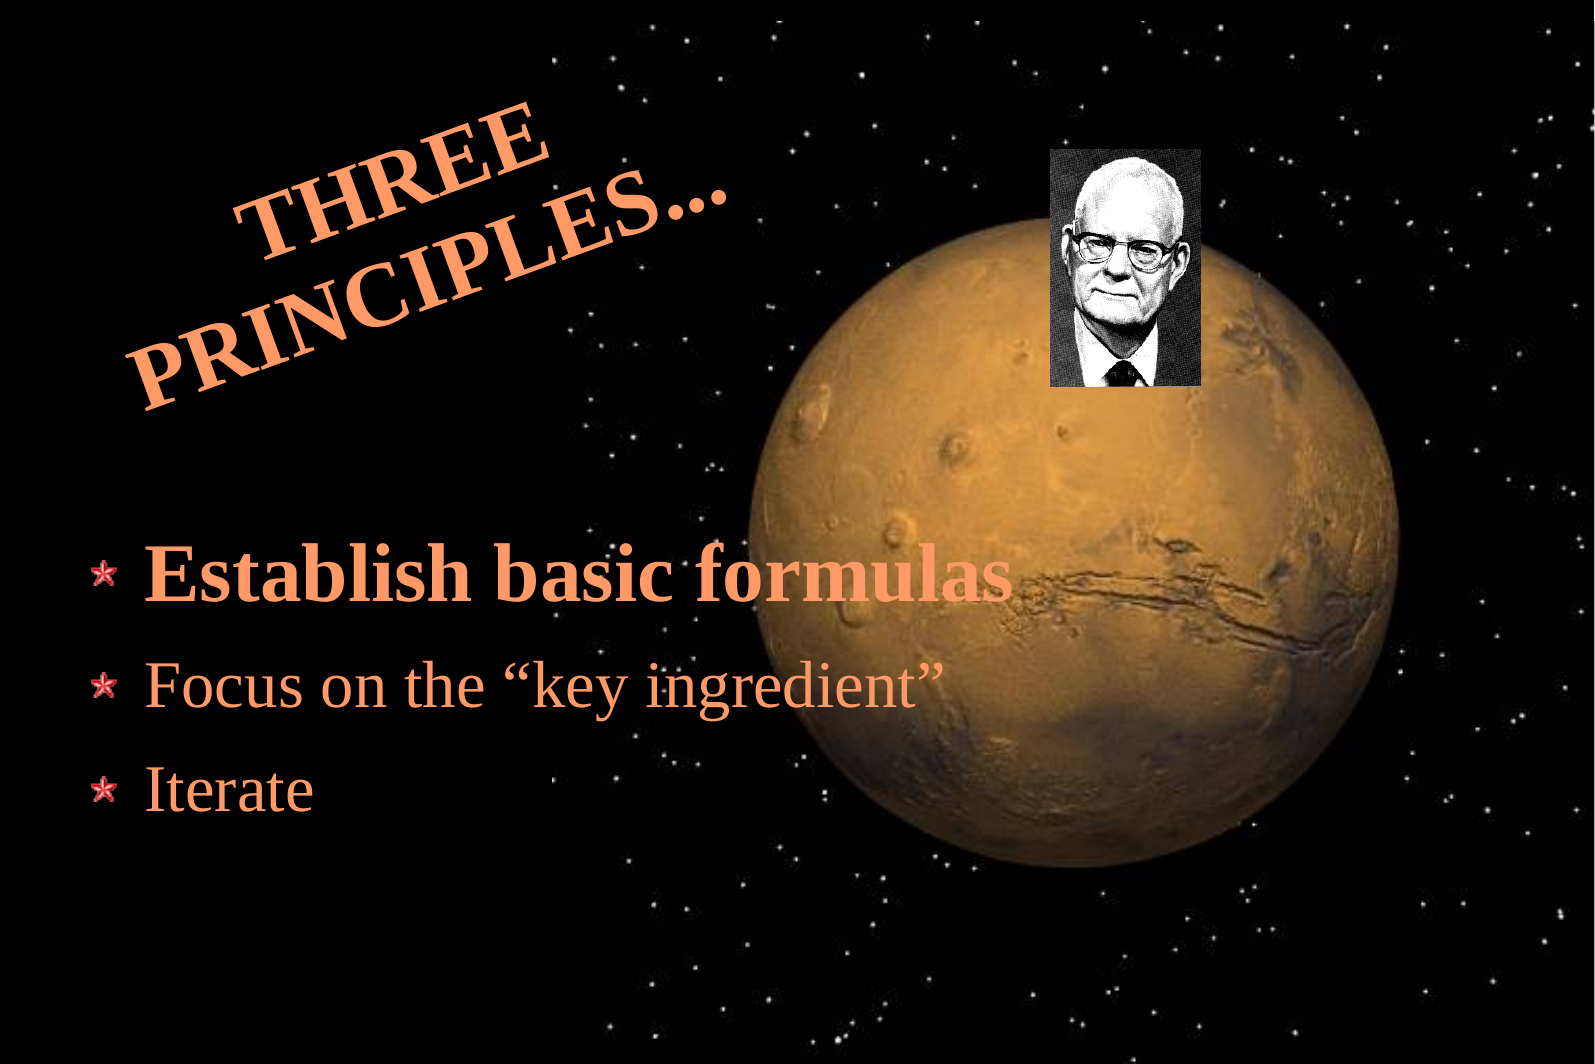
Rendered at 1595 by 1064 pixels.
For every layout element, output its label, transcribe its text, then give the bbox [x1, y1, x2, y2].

list Establish basic formulas Focus on the “key ingredient” Iterate [73, 526, 1485, 845]
title THREE PRINCIPLES... [15, 0, 806, 459]
picture [552, 21, 1595, 1064]
picture [552, 21, 673, 65]
